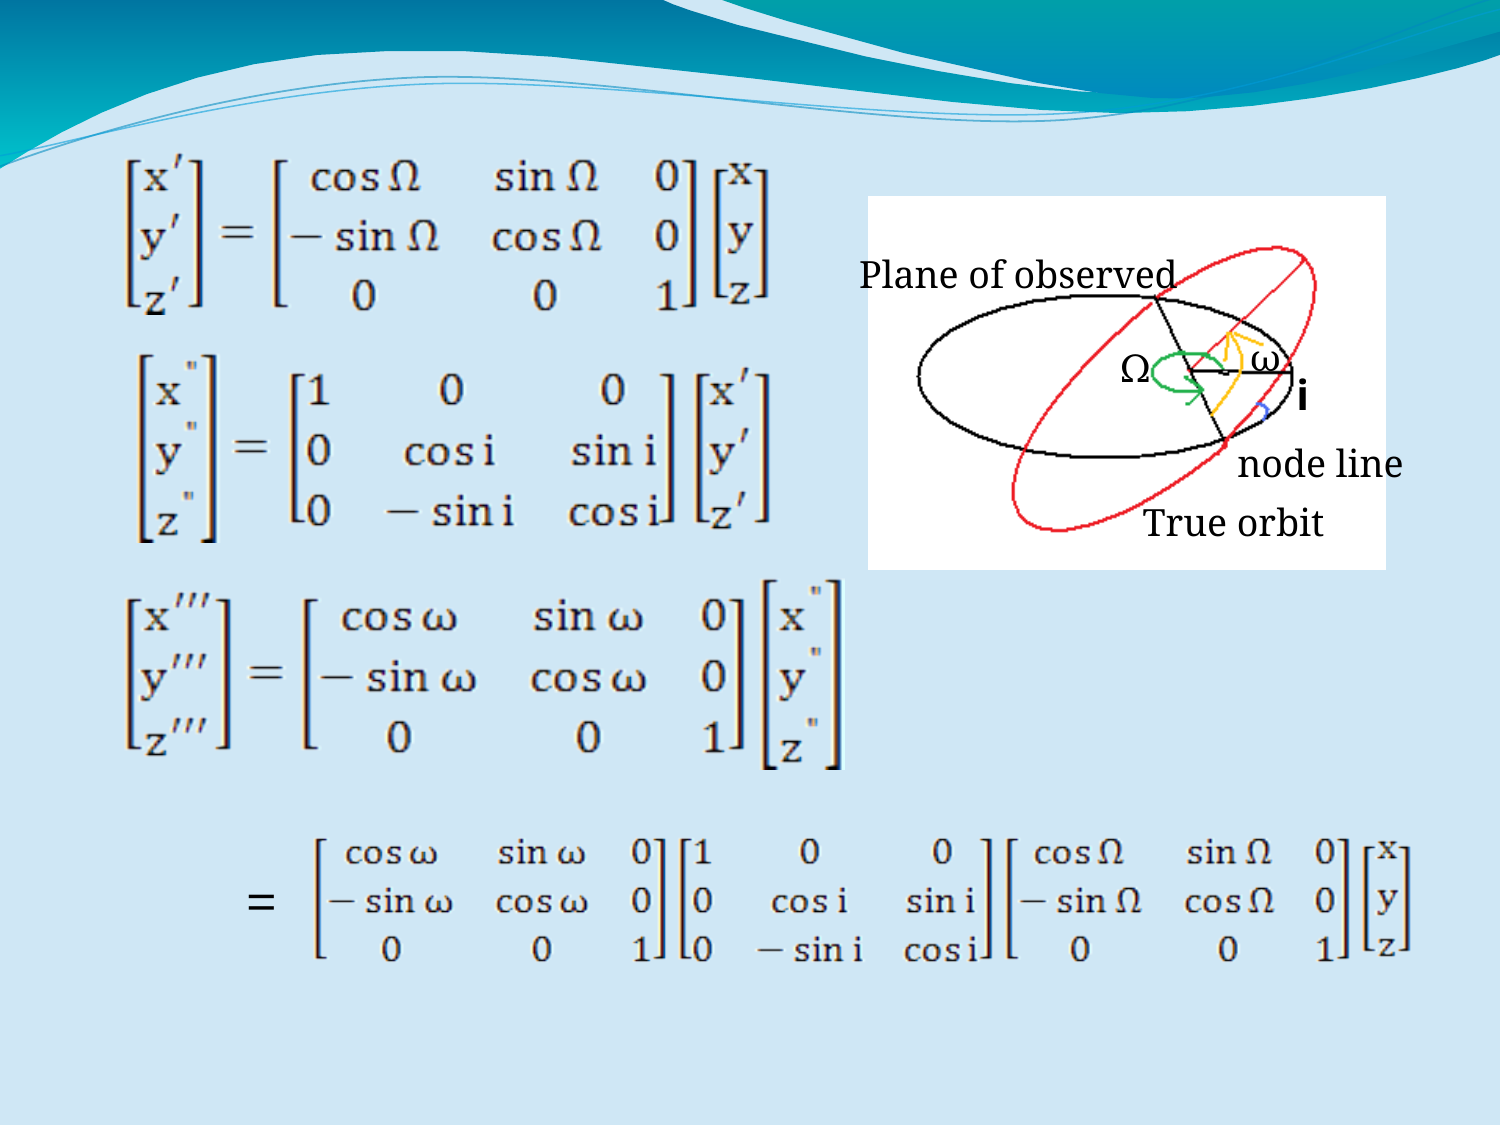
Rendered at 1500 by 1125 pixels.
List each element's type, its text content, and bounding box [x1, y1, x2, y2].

text_box node line [1222, 432, 1471, 493]
picture [135, 349, 774, 543]
picture [312, 834, 1414, 965]
text_box Ω [1104, 338, 1187, 398]
text_box i [1281, 361, 1388, 427]
picture [123, 148, 773, 315]
picture [123, 574, 845, 770]
text_box ω [1234, 326, 1388, 387]
picture [868, 196, 1386, 570]
text_box Plane of observed [844, 243, 1317, 304]
text_box True orbit [1128, 491, 1400, 552]
list [75, 0, 1425, 1038]
text_box = [230, 857, 325, 943]
